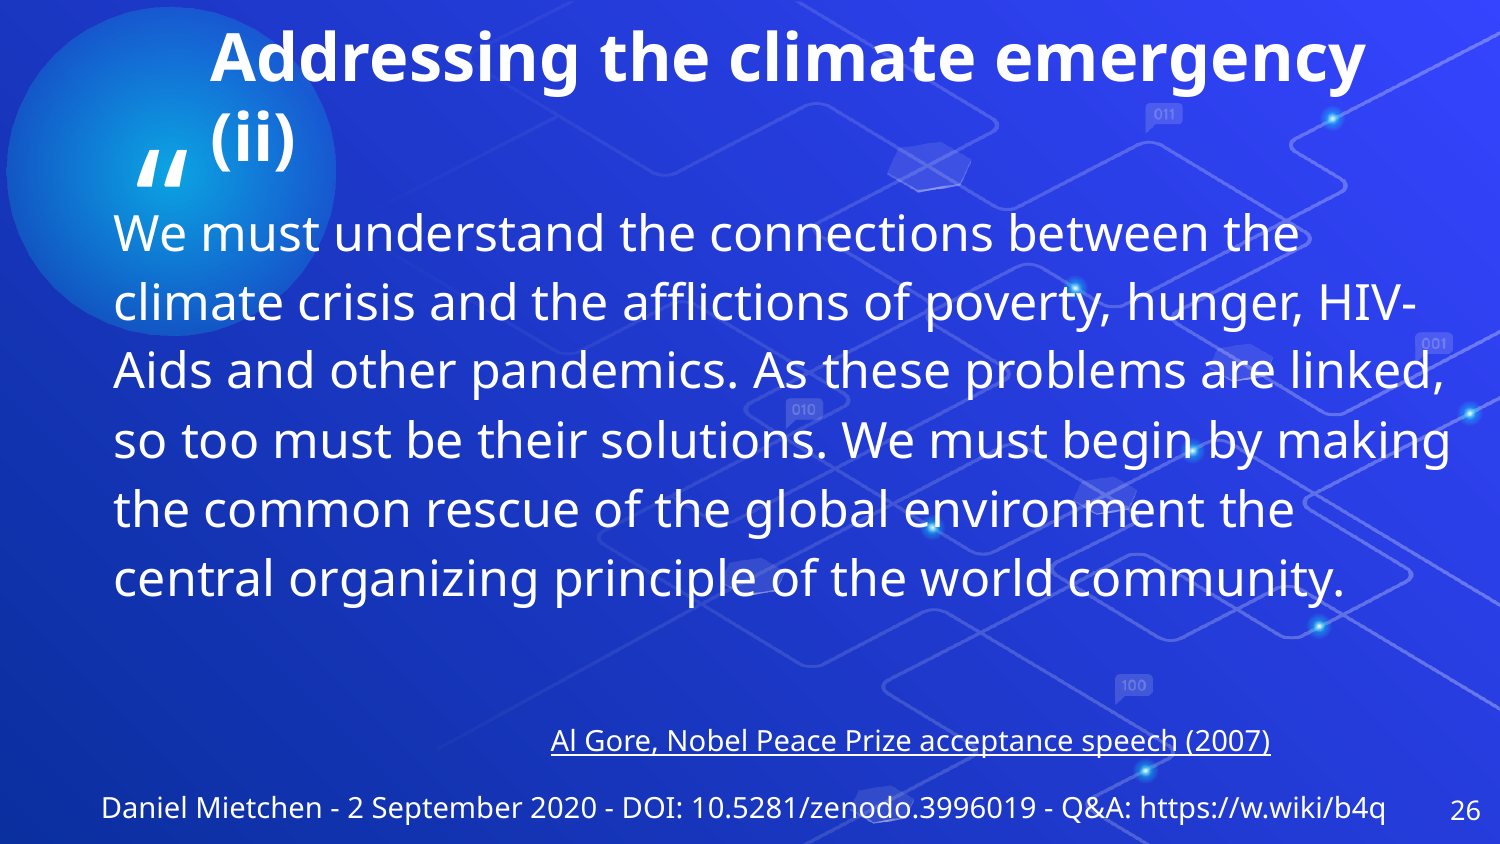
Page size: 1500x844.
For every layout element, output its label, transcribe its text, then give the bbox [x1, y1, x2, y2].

title Addressing the climate emergency (ii) [210, 33, 1438, 175]
list We must understand the connections between the climate crisis and the afflictions of poverty, hunger, HIV-Aids and other pandemics. As these problems are linked, so too must be their solutions. We must begin by making the common rescue of the global environment the central organizing principle of the world community. [113, 192, 1456, 692]
text_box Al Gore, Nobel Peace Prize acceptance speech (2007) [535, 707, 1369, 772]
text_box Daniel Mietchen - 2 September 2020 - DOI: 10.5281/zenodo.3996019 - Q&A: https://w.wiki/b4q [18, 774, 1471, 832]
slide_number 1 [1391, 779, 1482, 844]
picture [0, 0, 1500, 844]
